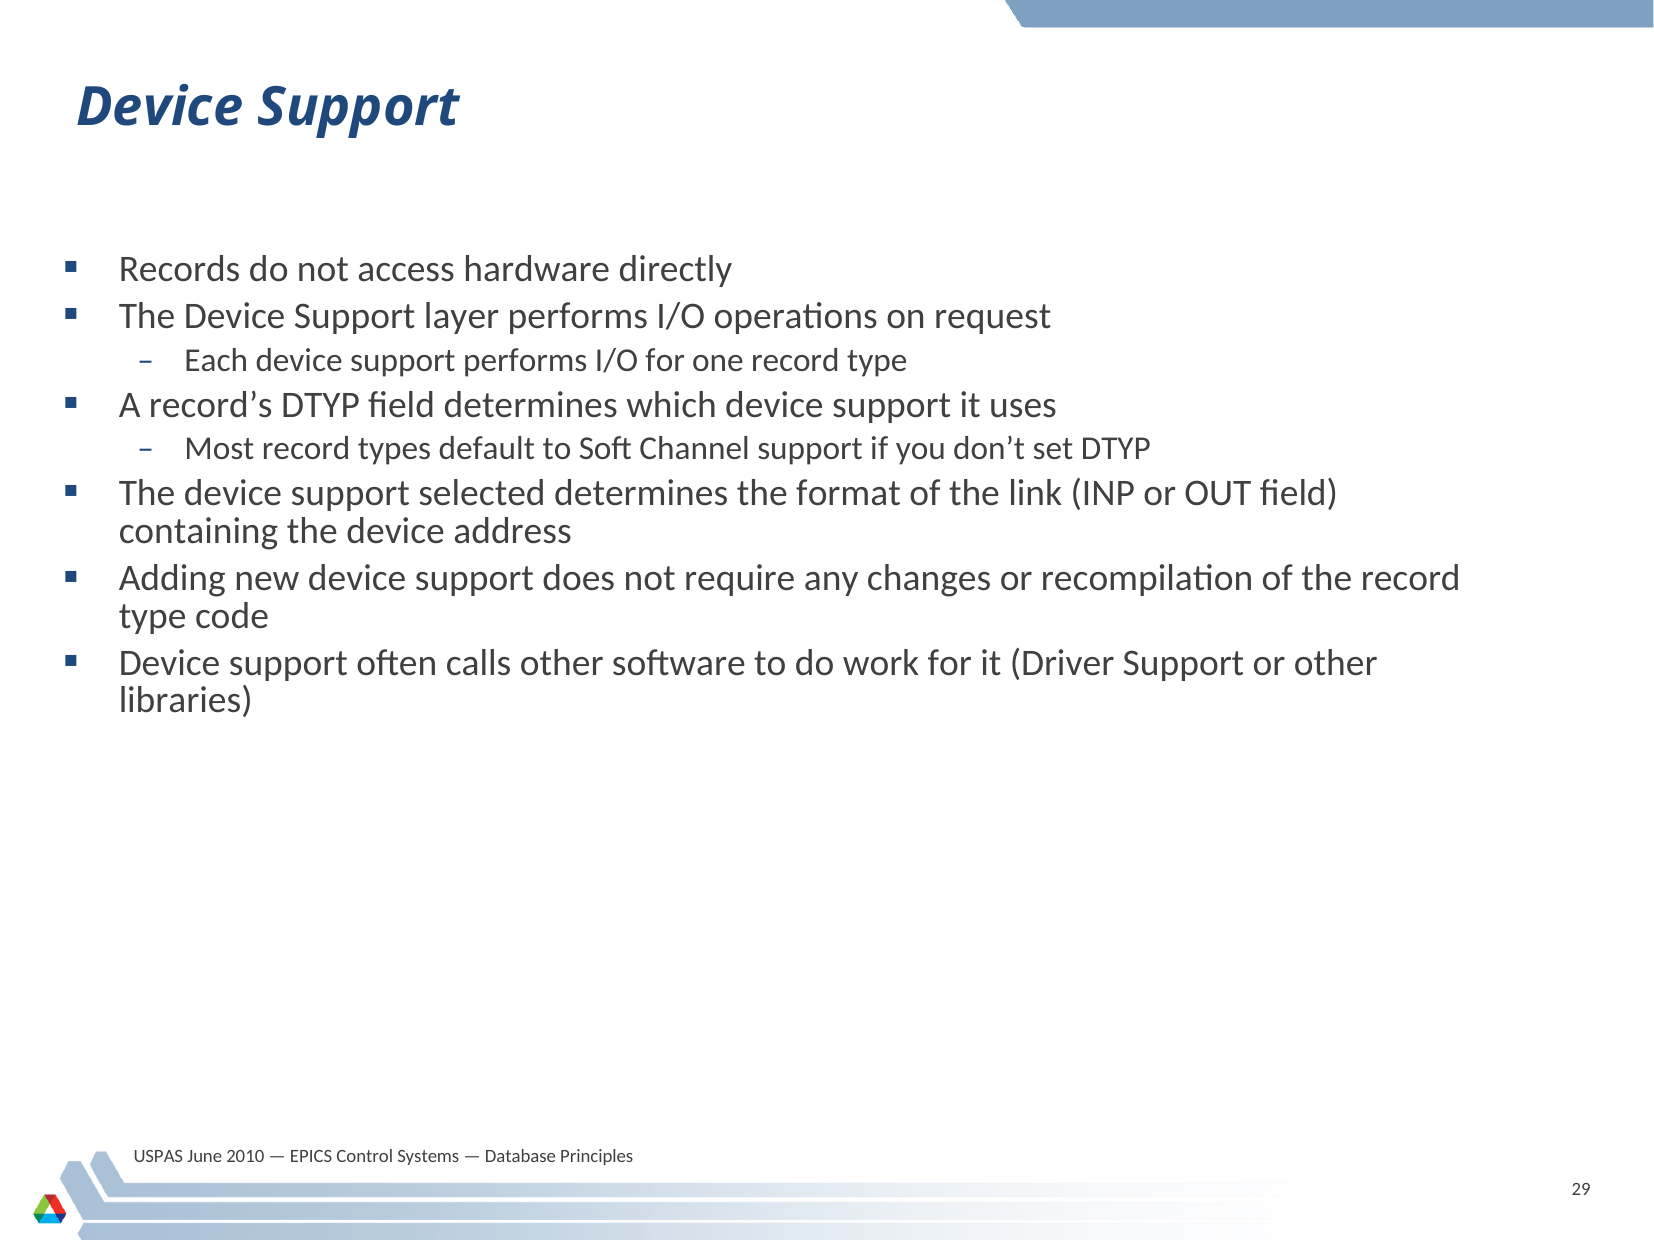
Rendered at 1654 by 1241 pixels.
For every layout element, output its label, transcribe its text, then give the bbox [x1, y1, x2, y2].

title Device Support [61, 59, 1500, 138]
picture [0, 0, 1654, 29]
picture [0, 1143, 1654, 1240]
list Records do not access hardware directly The Device Support layer performs I/O operations on request Each device support performs I/O for one record type A record’s DTYP field determines which device support it uses Most record types default to Soft Channel support if you don’t set DTYP The device support selected determines the format of the link (INP or OUT field) containing the device address Adding new device support does not require any changes or recompilation of the record type code Device support often calls other software to do work for it (Driver Support or other libraries) [62, 253, 1498, 1072]
